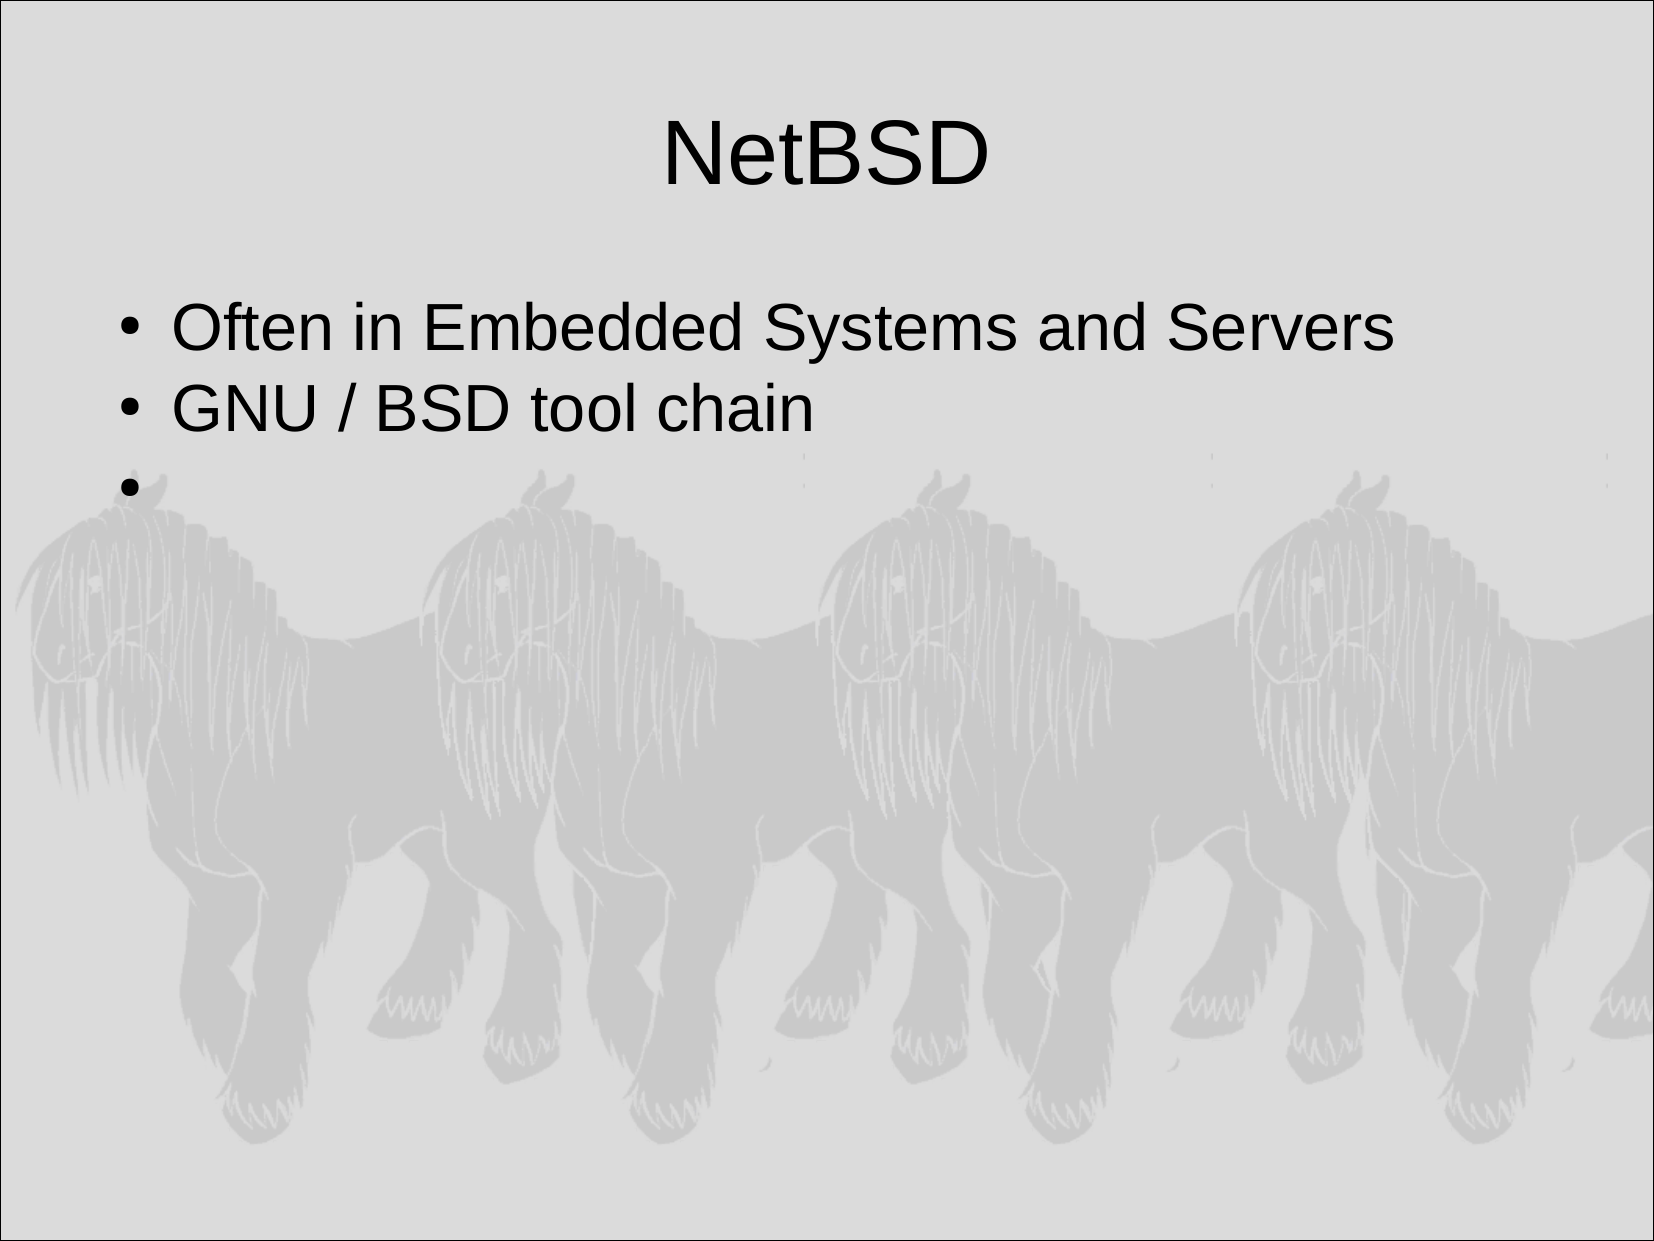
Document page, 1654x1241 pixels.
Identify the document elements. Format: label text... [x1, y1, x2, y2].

title NetBSD [82, 56, 1571, 250]
list Often in Embedded Systems and Servers GNU / BSD tool chain [82, 290, 1571, 1094]
